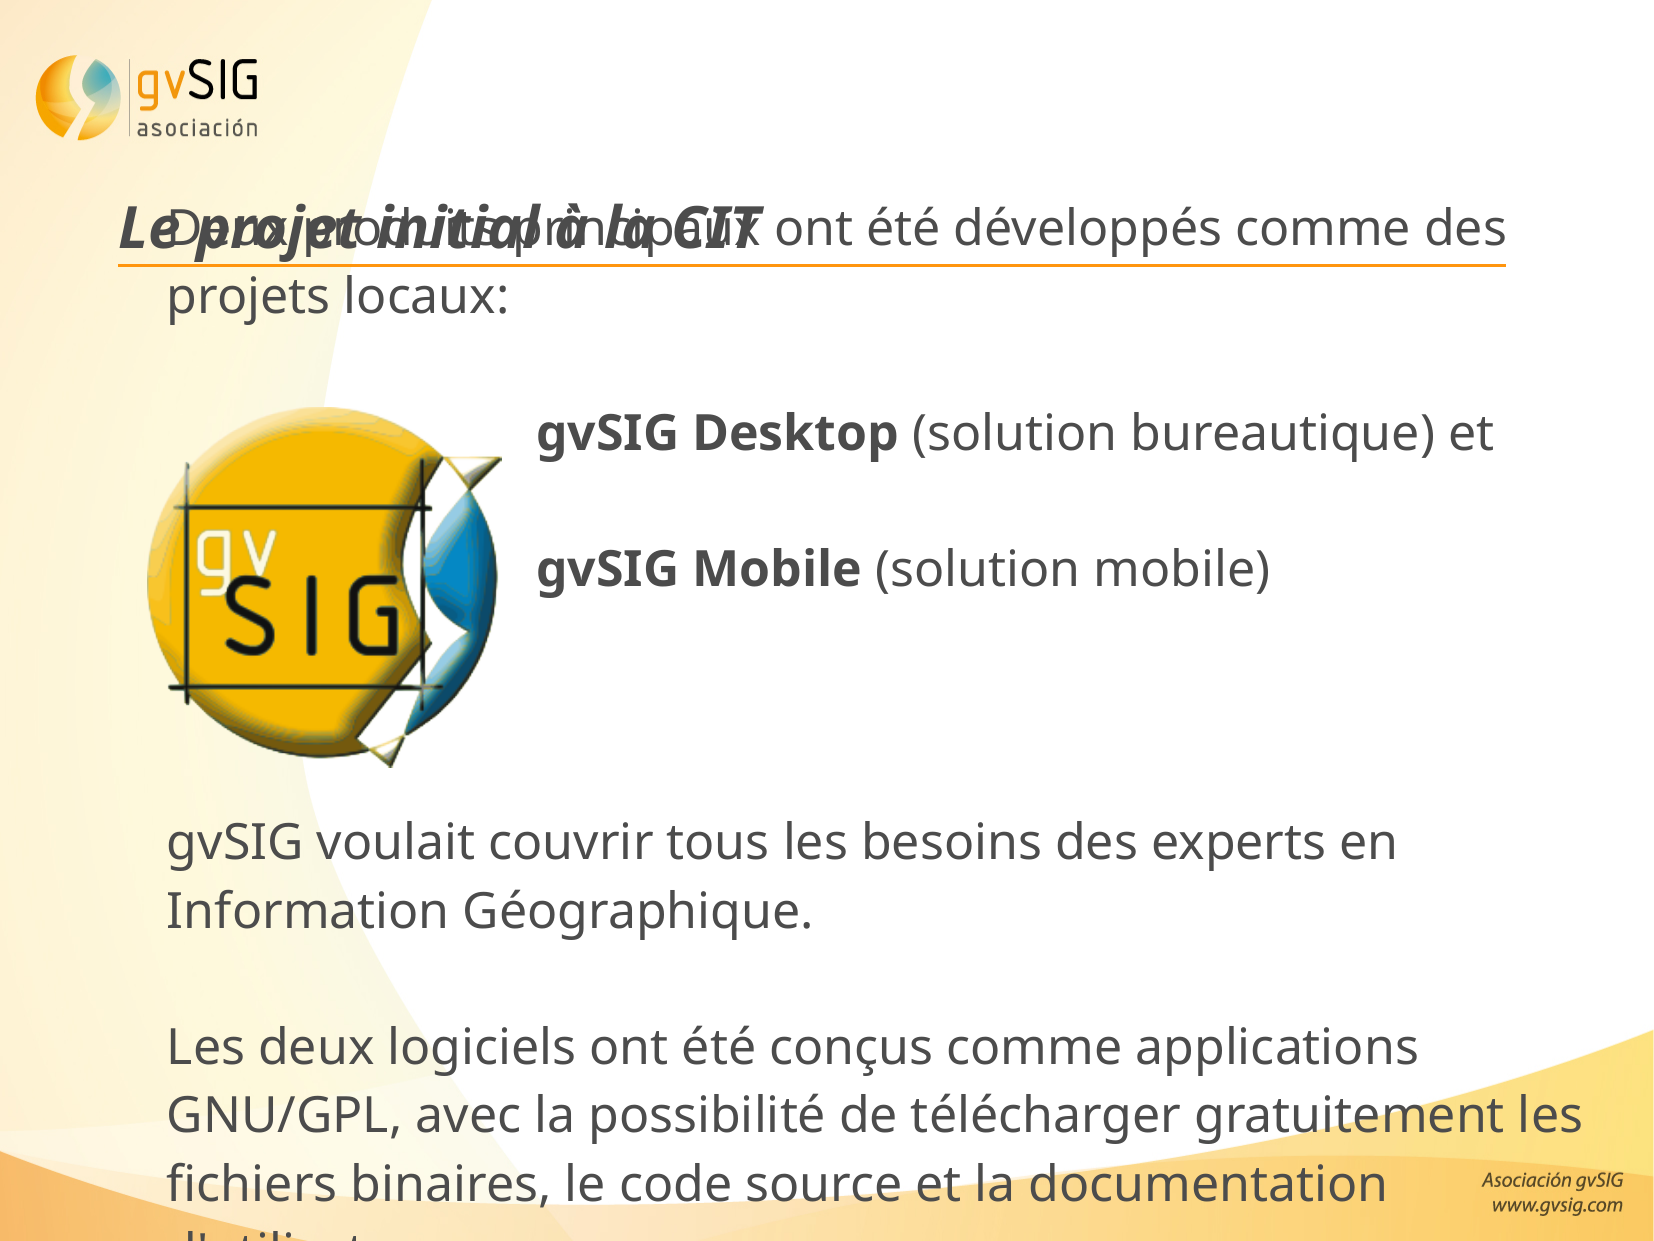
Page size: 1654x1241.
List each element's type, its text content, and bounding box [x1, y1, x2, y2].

picture [0, 0, 1654, 1241]
title Le projet initial à la CIT [118, 177, 1607, 276]
title Deux produits principaux ont été développés comme des projets locaux: gvSIG Desktop (solution bureautique) et gvSIG Mobile (solution mobile) gvSIG voulait couvrir tous les besoins des experts en Information Géographique. Les deux logiciels ont été conçus comme applications GNU/GPL, avec la possibilité de télécharger gratuitement les fichiers binaires, le code source et la documentation d'utilisateur. [166, 277, 1614, 1241]
